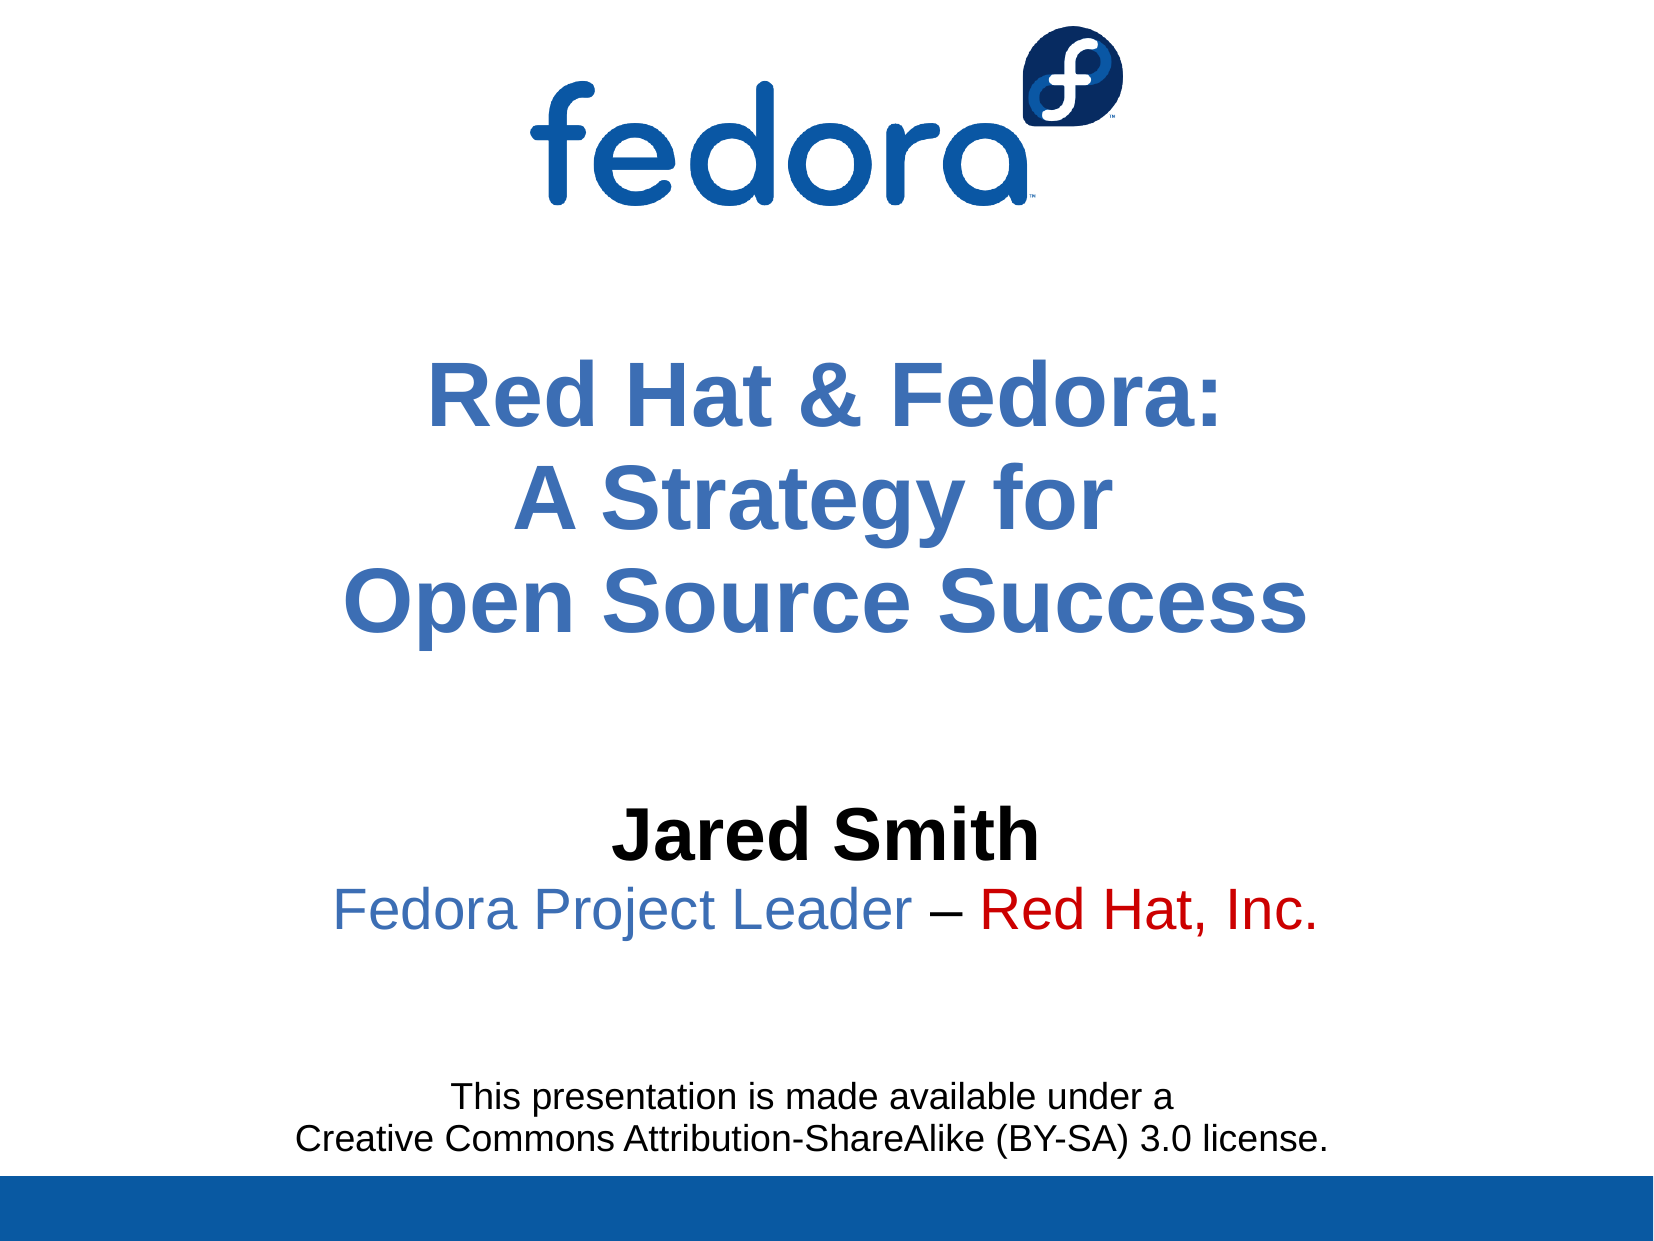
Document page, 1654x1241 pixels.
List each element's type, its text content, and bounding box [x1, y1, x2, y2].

text_box This presentation is made available under a Creative Commons Attribution-ShareAlike (BY-SA) 3.0 license. [268, 1067, 1356, 1167]
text_box Jared Smith Fedora Project Leader – Red Hat, Inc. [113, 785, 1539, 950]
picture [0, 1176, 1654, 1241]
title Red Hat & Fedora: A Strategy for Open Source Success [82, 262, 1571, 733]
picture [530, 26, 1123, 206]
